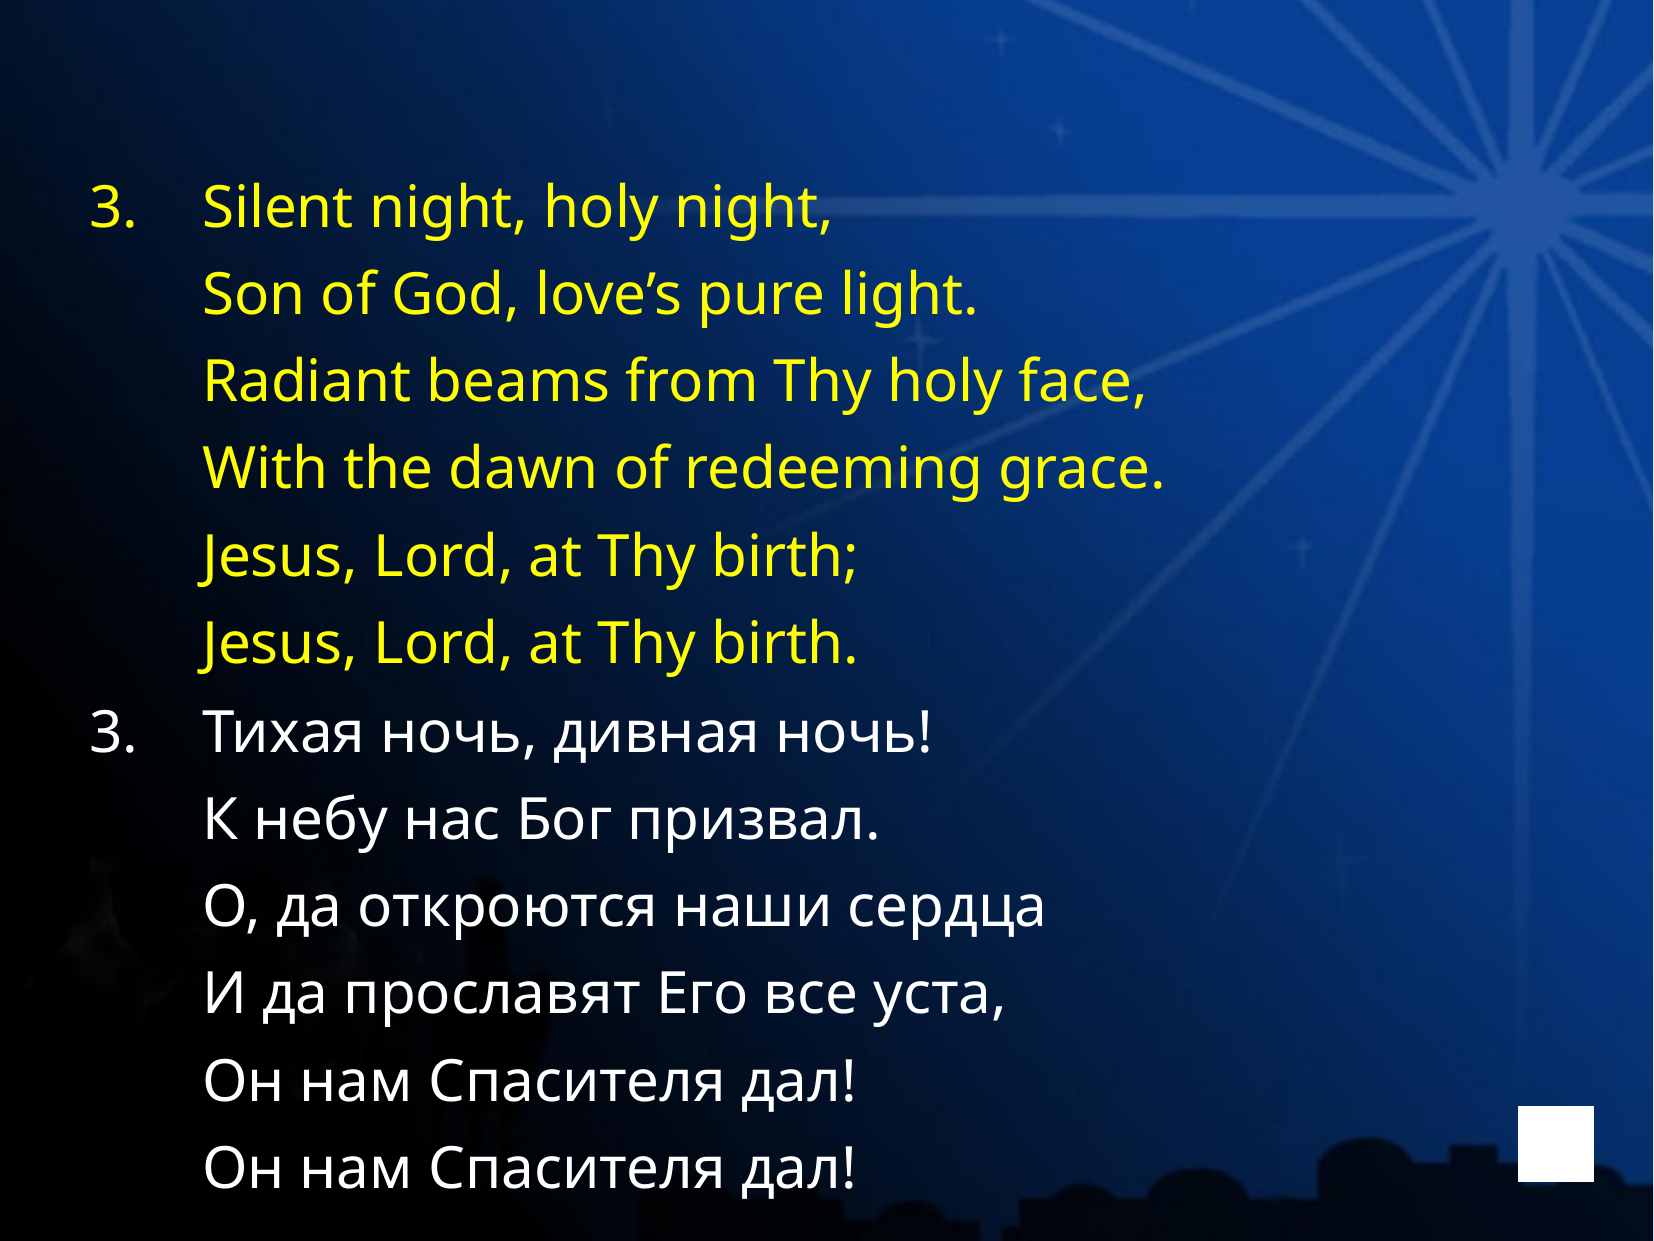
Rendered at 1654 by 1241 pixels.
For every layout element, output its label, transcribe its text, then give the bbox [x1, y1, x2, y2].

text_box 3. Тихая ночь, дивная ночь! К небу нас Бог призвал. О, да откроются наши сердца И да прославят Его все уста, Он нам Спасителя дал! Он нам Спасителя дал! [75, 675, 1576, 1163]
text_box 3. Silent night, holy night, Son of God, love’s pure light. Radiant beams from Thy holy face, With the dawn of redeeming grace. Jesus, Lord, at Thy birth; Jesus, Lord, at Thy birth. [75, 150, 1576, 638]
text_box [1518, 1106, 1594, 1182]
picture [0, 0, 1654, 1241]
